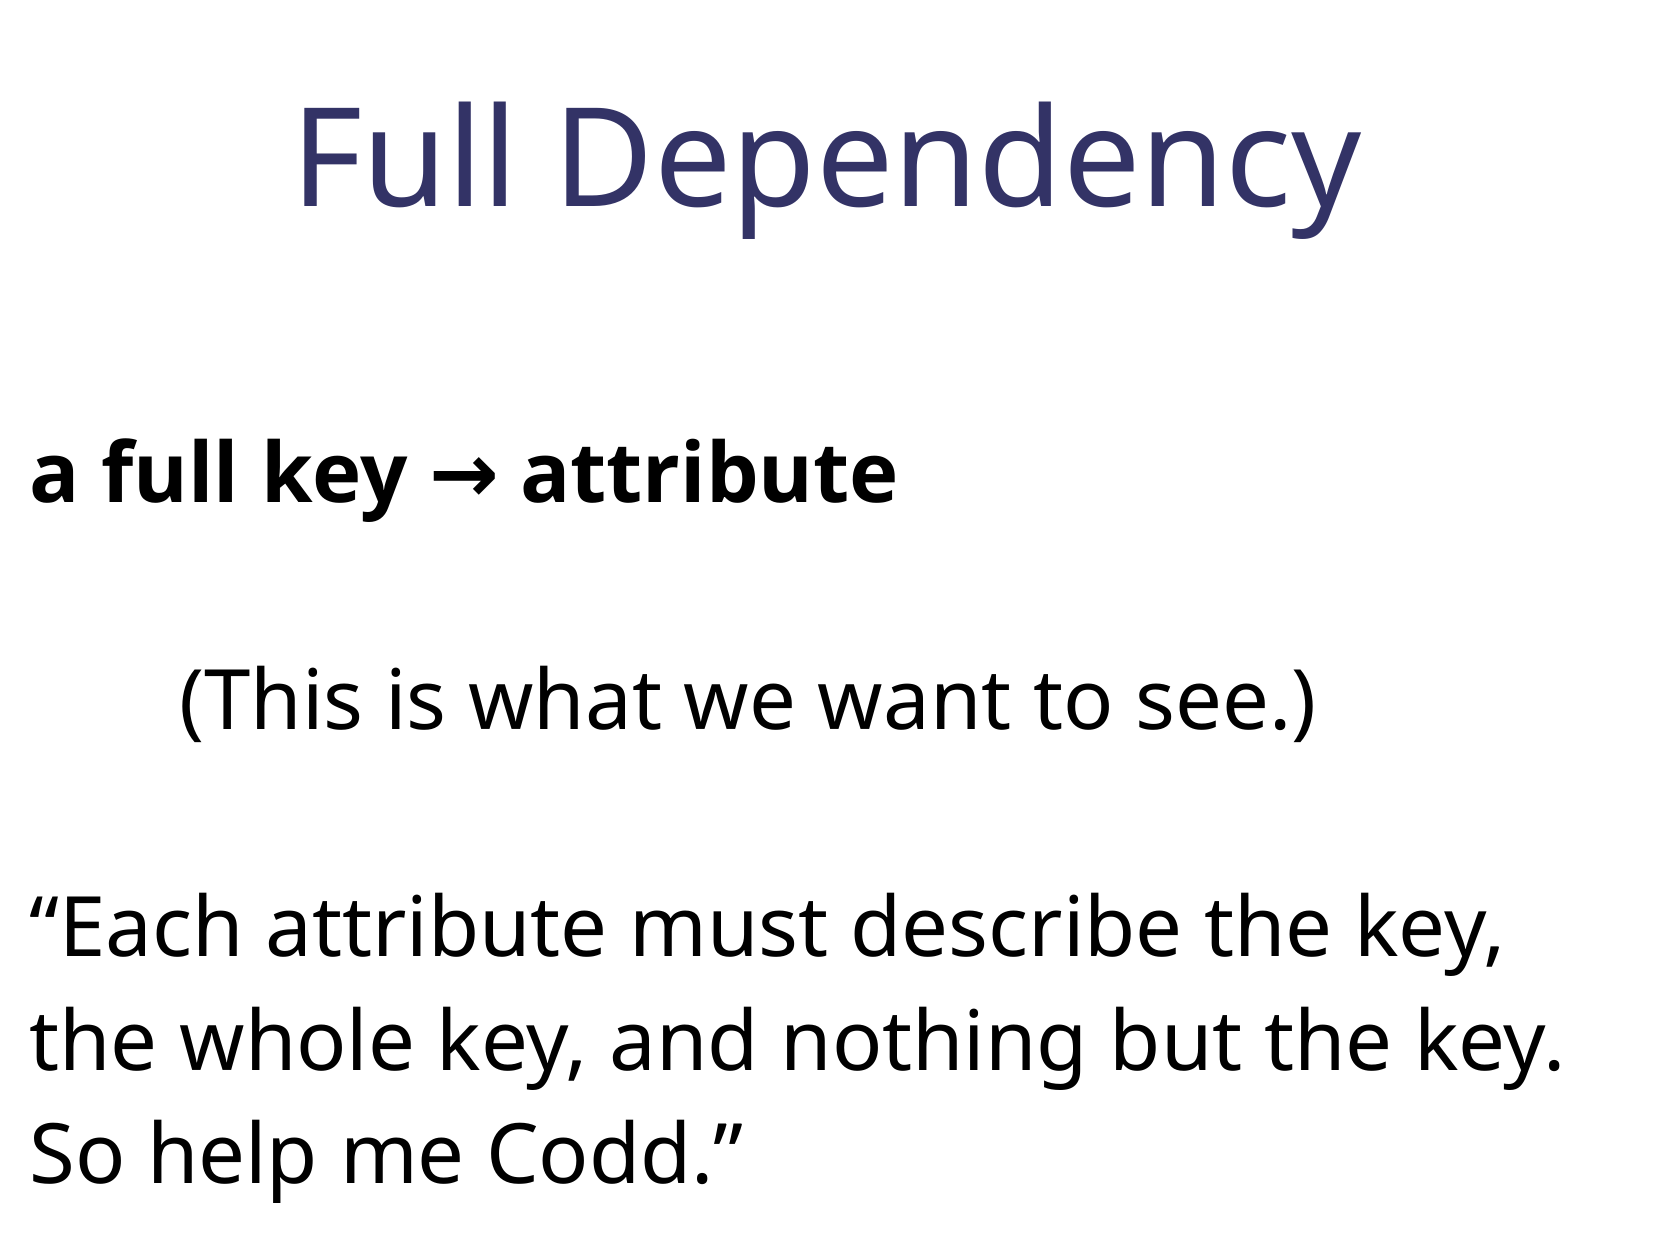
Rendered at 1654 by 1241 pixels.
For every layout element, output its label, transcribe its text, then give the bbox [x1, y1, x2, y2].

title Full Dependency [82, 49, 1571, 257]
subtitle a full key → attribute (This is what we want to see.) “Each attribute must describe the key, the whole key, and nothing but the key. So help me Codd.” [29, 413, 1601, 1241]
